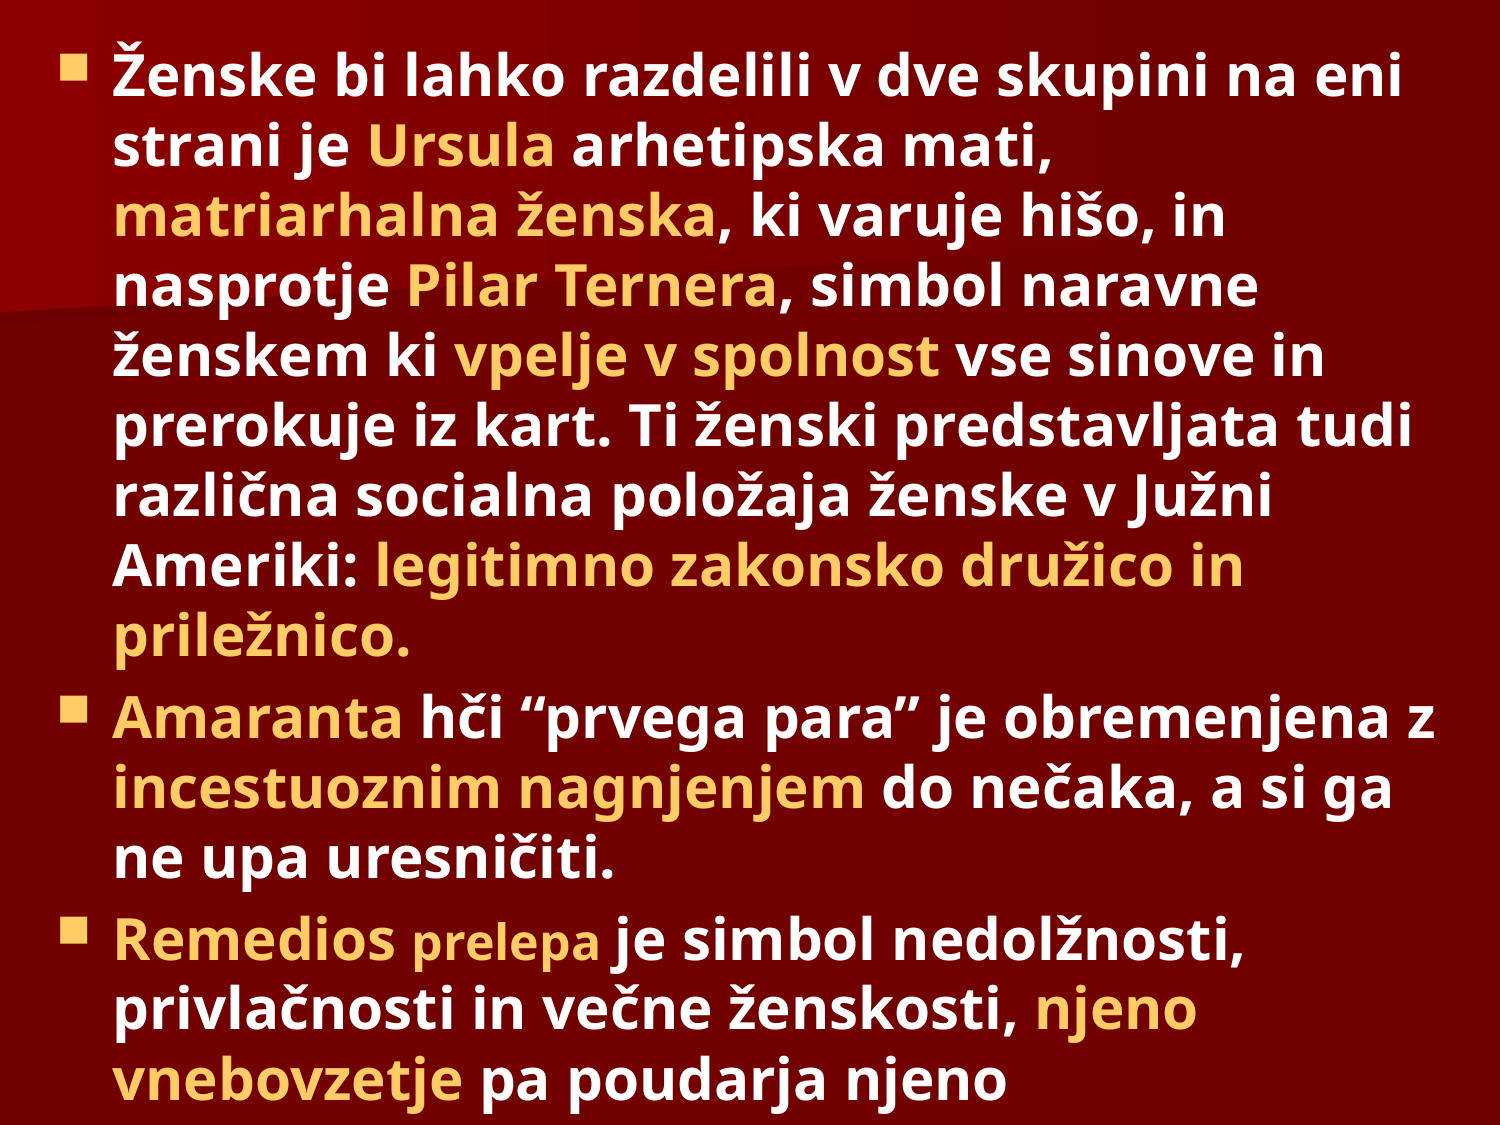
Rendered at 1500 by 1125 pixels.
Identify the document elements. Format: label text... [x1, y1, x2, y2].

list Ženske bi lahko razdelili v dve skupini na eni strani je Ursula arhetipska mati, matriarhalna ženska, ki varuje hišo, in nasprotje Pilar Ternera, simbol naravne ženskem ki vpelje v spolnost vse sinove in prerokuje iz kart. Ti ženski predstavljata tudi različna socialna položaja ženske v Južni Ameriki: legitimno zakonsko družico in priležnico. Amaranta hči “prvega para” je obremenjena z incestuoznim nagnjenjem do nečaka, a si ga ne upa uresničiti. Remedios prelepa je simbol nedolžnosti, privlačnosti in večne ženskosti, njeno vnebovzetje pa poudarja njeno nadnaravnost. [41, 31, 1459, 1071]
